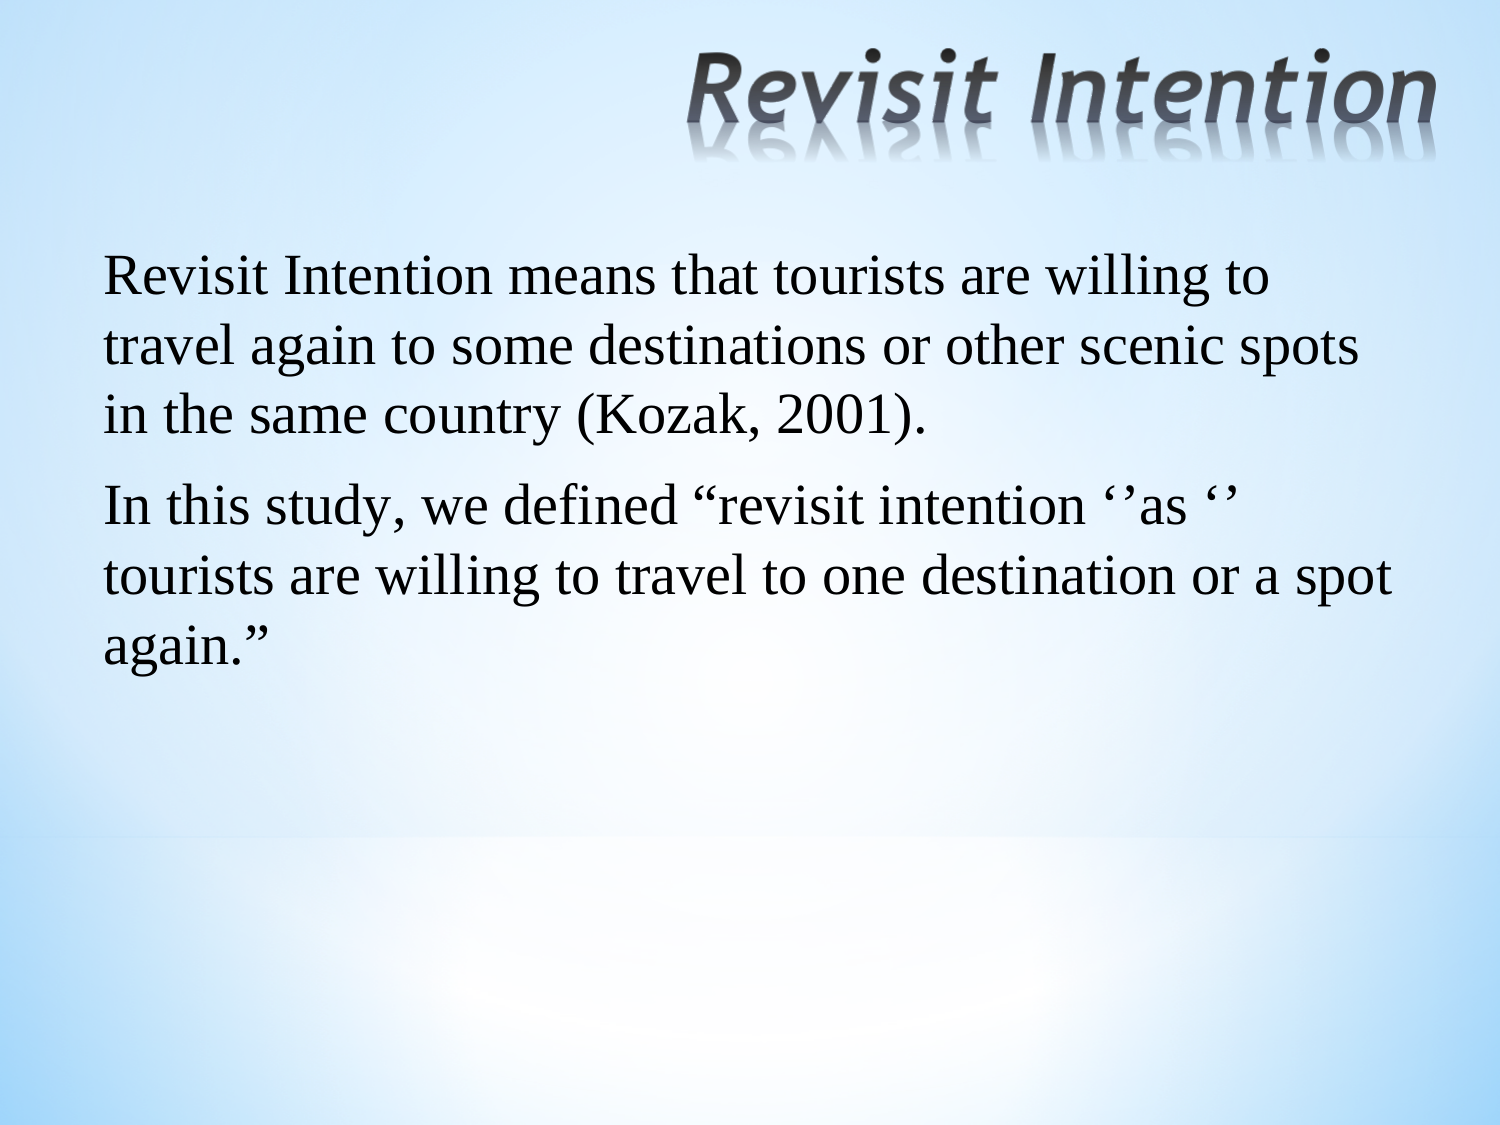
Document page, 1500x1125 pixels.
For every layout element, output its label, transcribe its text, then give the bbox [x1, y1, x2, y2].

list Revisit Intention means that tourists are willing to travel again to some destinations or other scenic spots in the same country (Kozak, 2001). In this study, we defined “revisit intention ‘’as ‘’ tourists are willing to travel to one destination or a spot again.” [88, 228, 1412, 799]
picture [0, 0, 1500, 1125]
